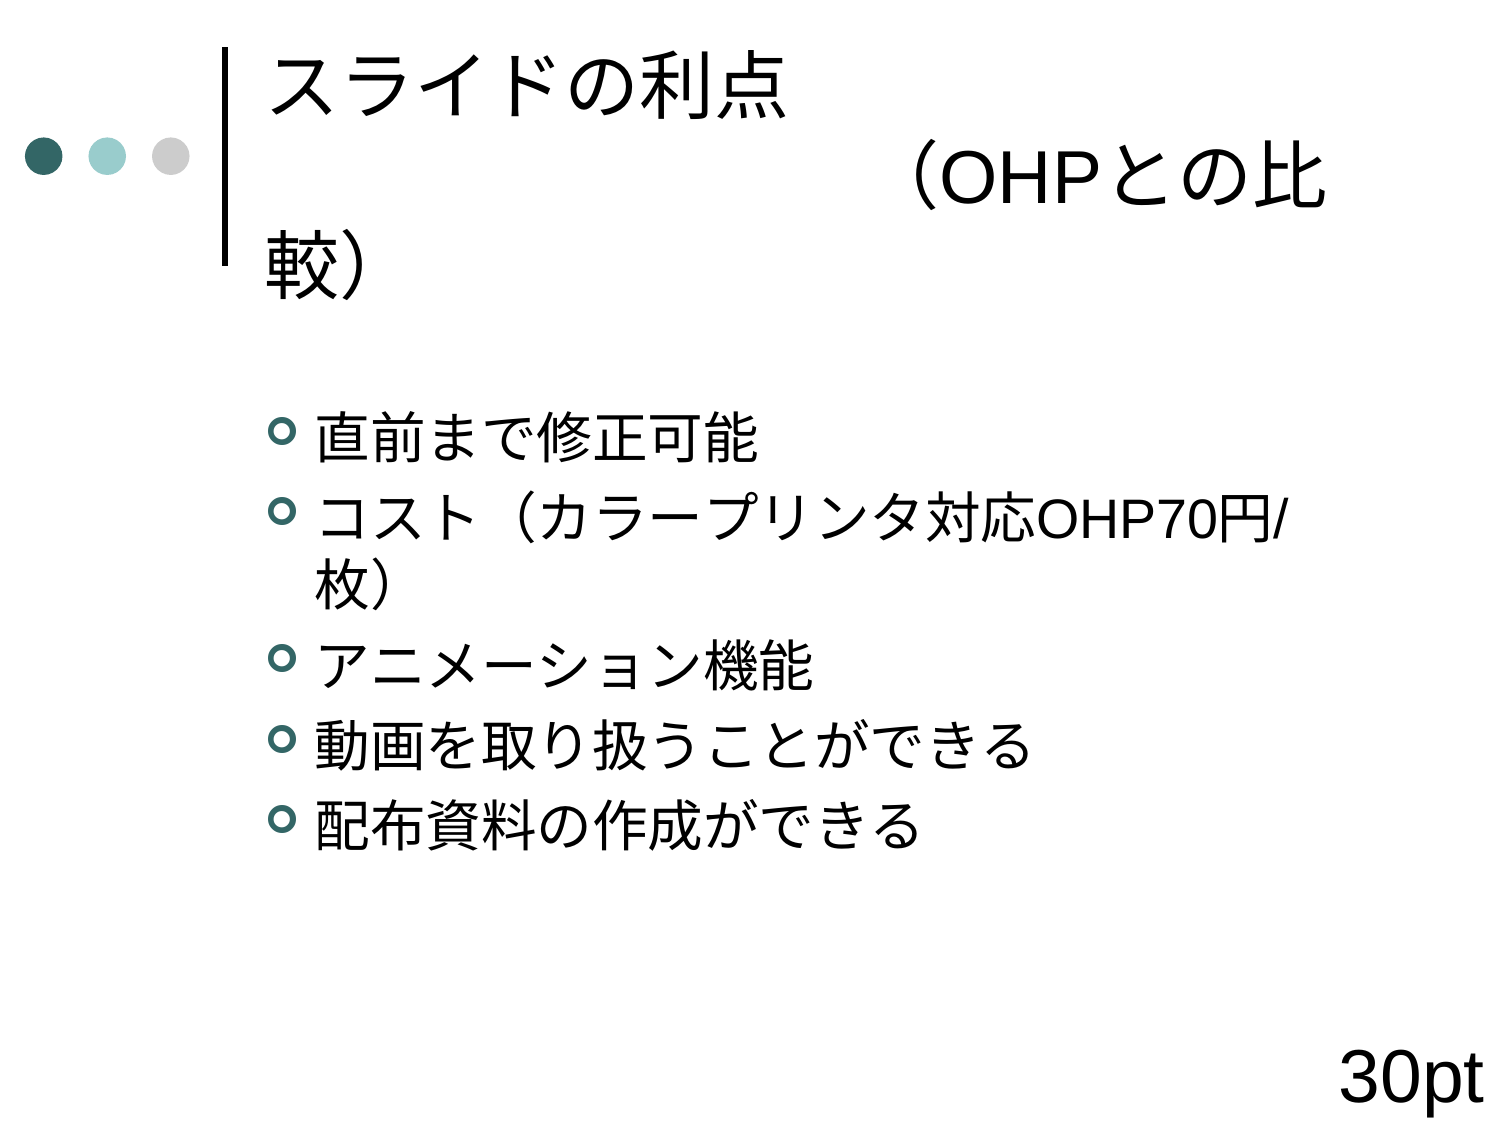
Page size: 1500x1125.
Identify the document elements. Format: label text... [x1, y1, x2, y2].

text_box 30pt [1323, 1019, 1500, 1125]
list 直前まで修正可能 コスト（カラープリンタ対応OHP70円/枚） アニメーション機能 動画を取り扱うことができる 配布資料の作成ができる [249, 395, 1401, 870]
title スライドの利点 （OHPとの比較） [249, 31, 1412, 282]
